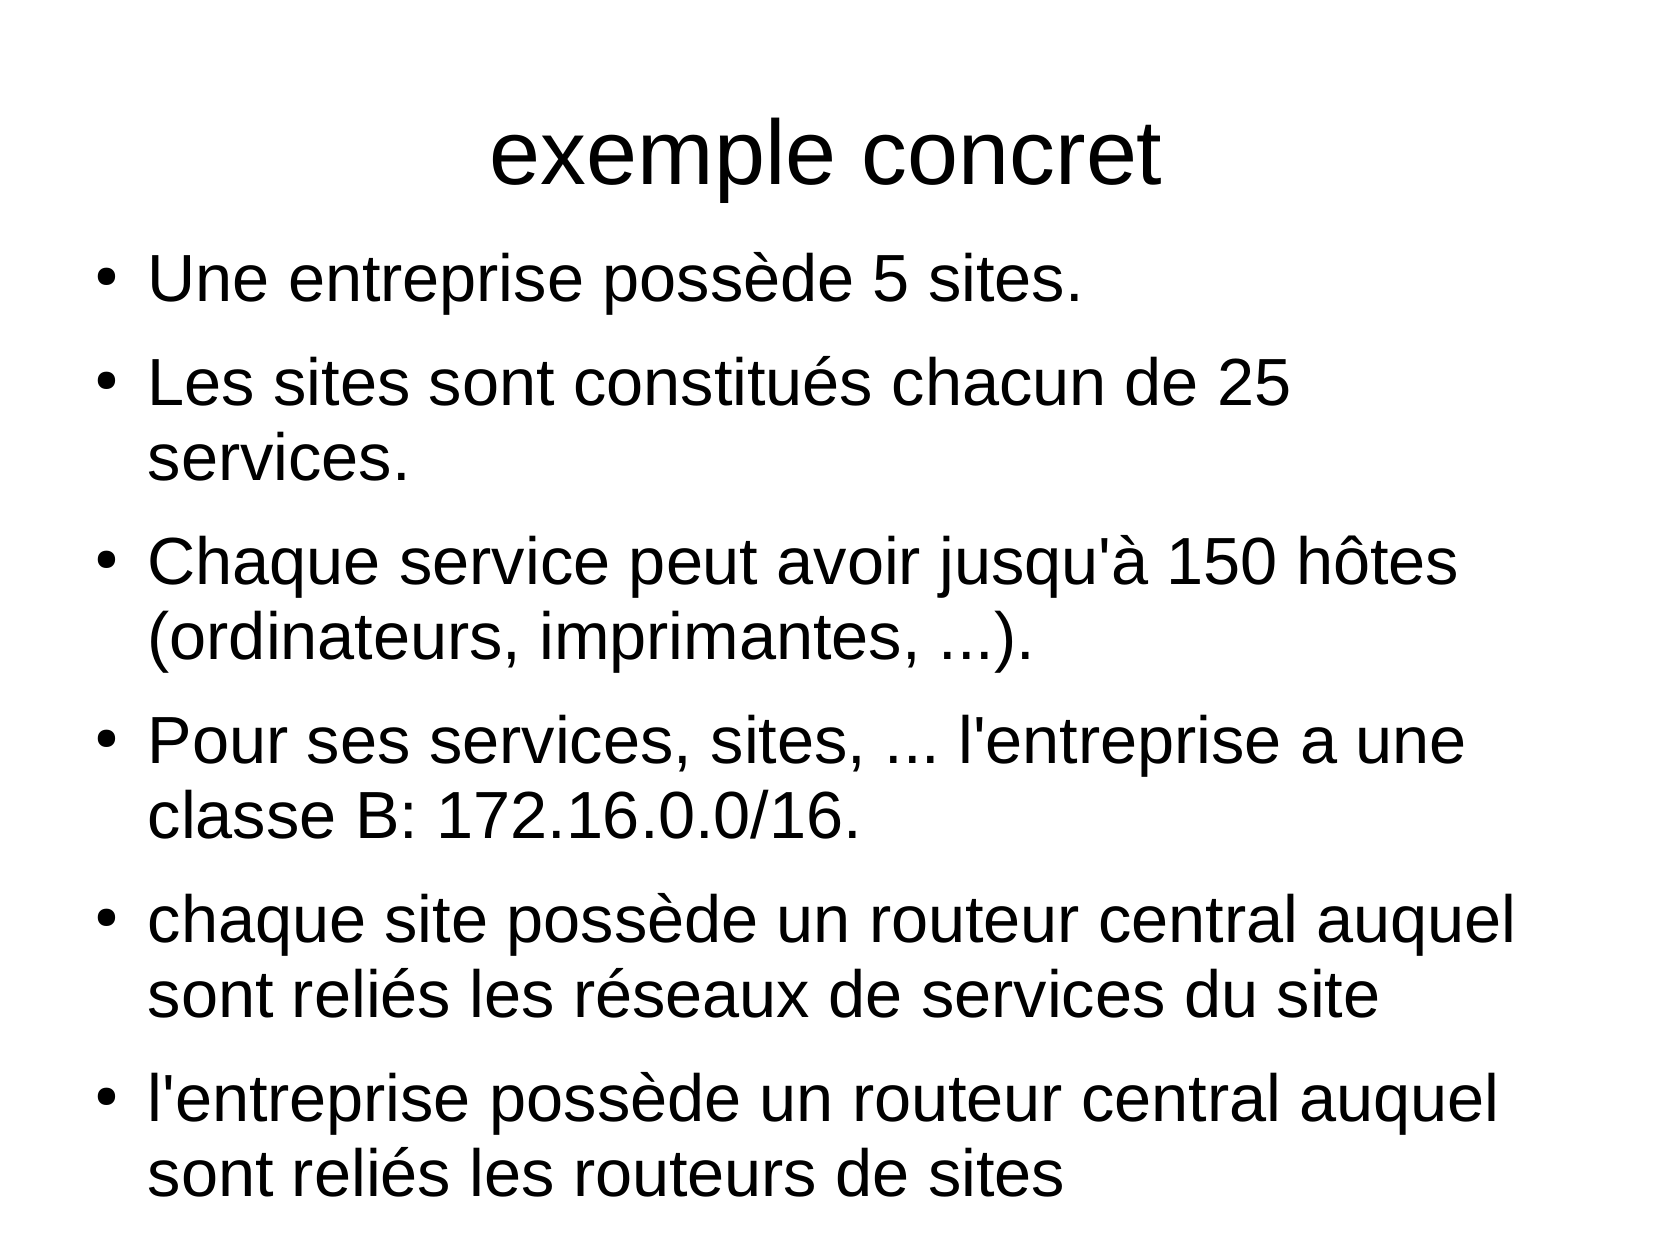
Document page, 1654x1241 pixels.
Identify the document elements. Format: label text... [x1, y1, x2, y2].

list Une entreprise possède 5 sites. Les sites sont constitués chacun de 25 services. Chaque service peut avoir jusqu'à 150 hôtes (ordinateurs, imprimantes, ...). Pour ses services, sites, ... l'entreprise a une classe B: 172.16.0.0/16. chaque site possède un routeur central auquel sont reliés les réseaux de services du site l'entreprise possède un routeur central auquel sont reliés les routeurs de sites [76, 240, 1565, 1211]
title exemple concret [82, 49, 1571, 257]
